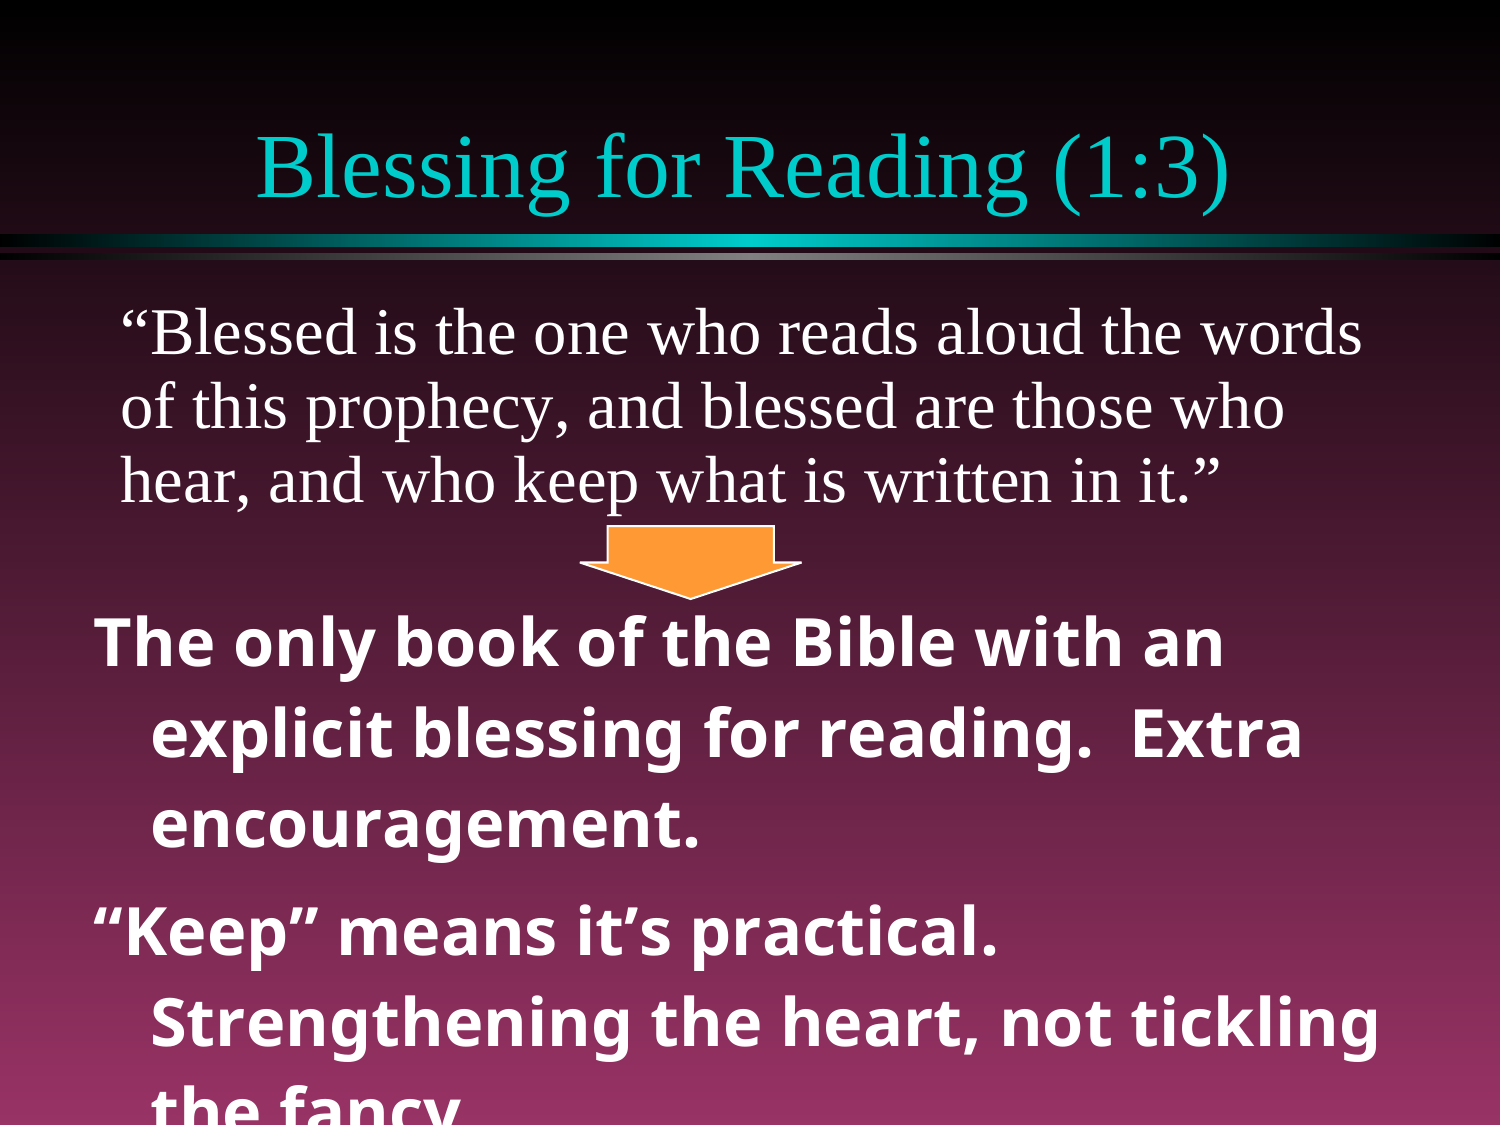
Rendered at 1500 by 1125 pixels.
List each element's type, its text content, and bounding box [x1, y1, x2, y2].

text_box “Blessed is the one who reads aloud the words of this prophecy, and blessed are those who hear, and who keep what is written in it.” [105, 287, 1448, 525]
list The only book of the Bible with an explicit blessing for reading. Extra encouragement. “Keep” means it’s practical. Strengthening the heart, not tickling the fancy. [78, 587, 1448, 1091]
text_box [579, 526, 802, 599]
title Blessing for Reading (1:3) [99, 37, 1388, 225]
